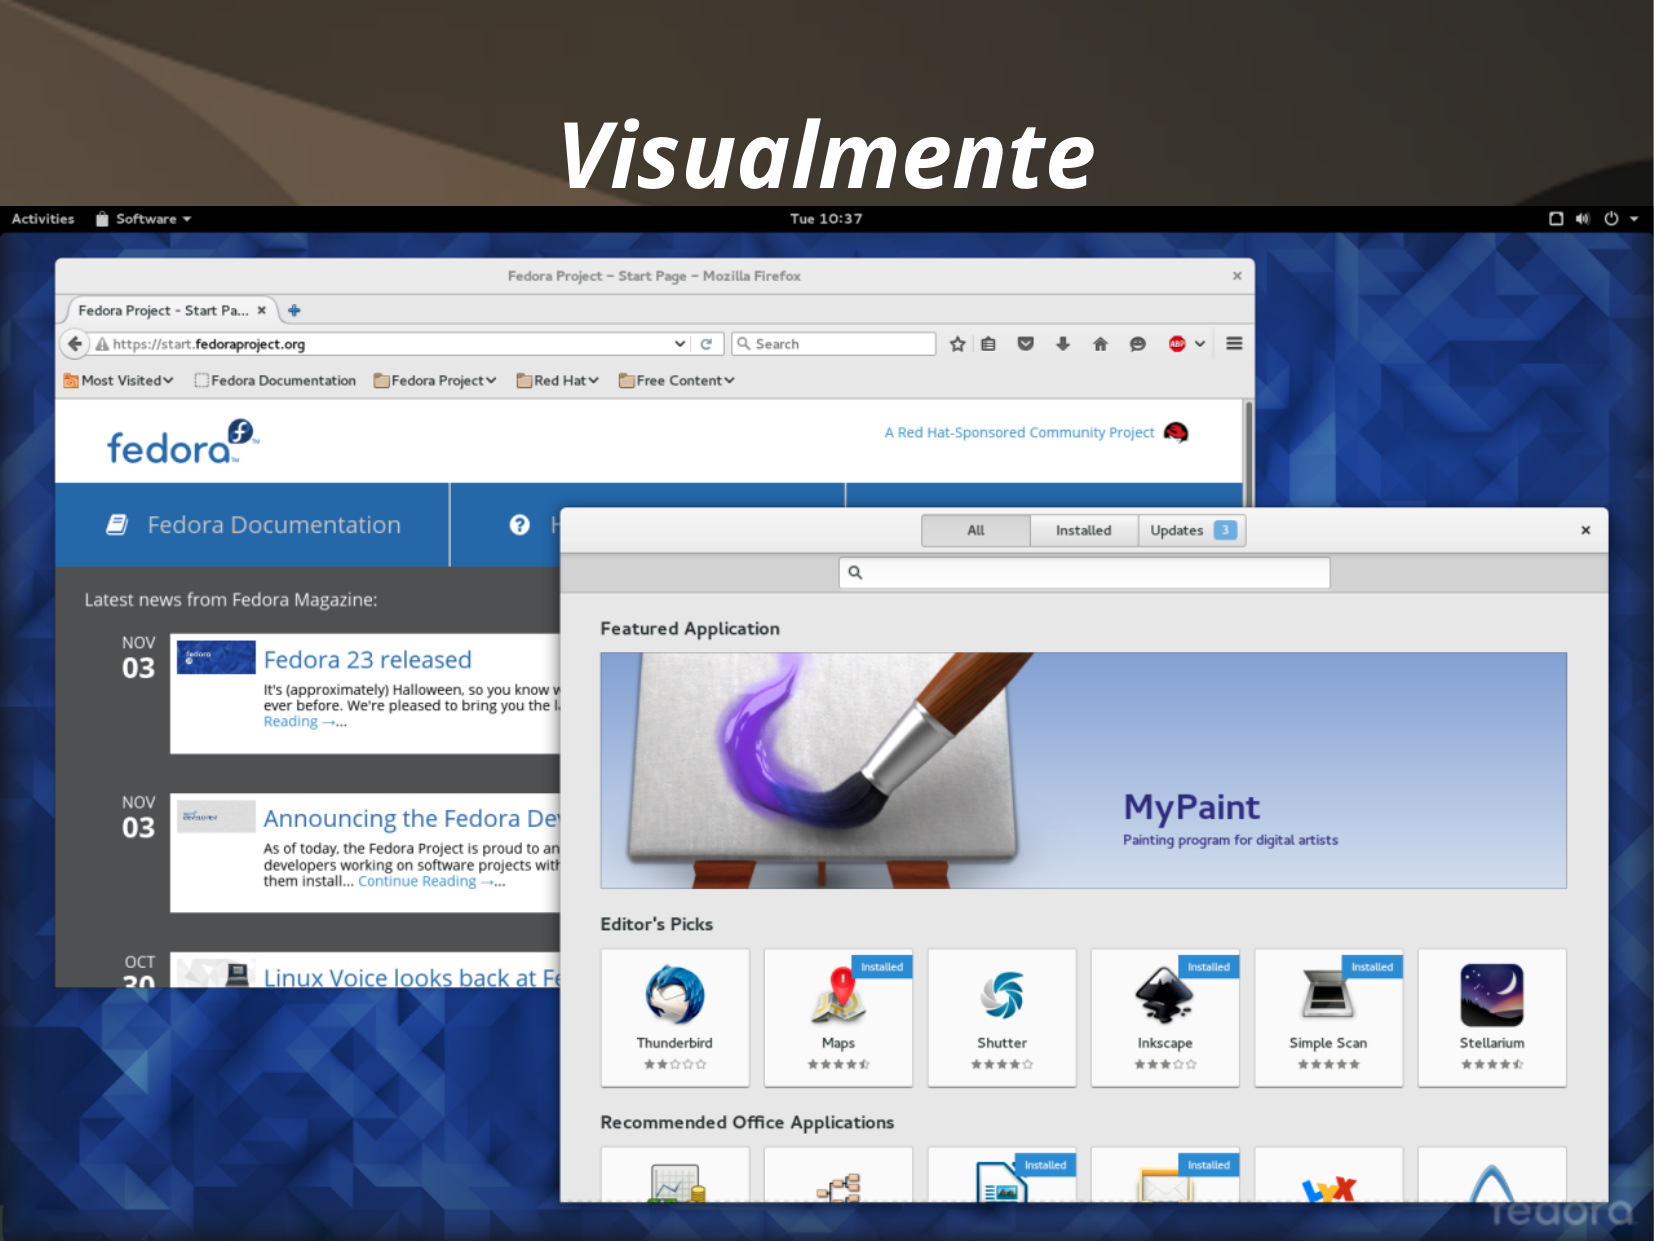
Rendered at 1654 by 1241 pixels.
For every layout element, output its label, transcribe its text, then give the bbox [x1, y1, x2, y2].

picture [0, 0, 1654, 1241]
title Visualmente [82, 49, 1571, 206]
